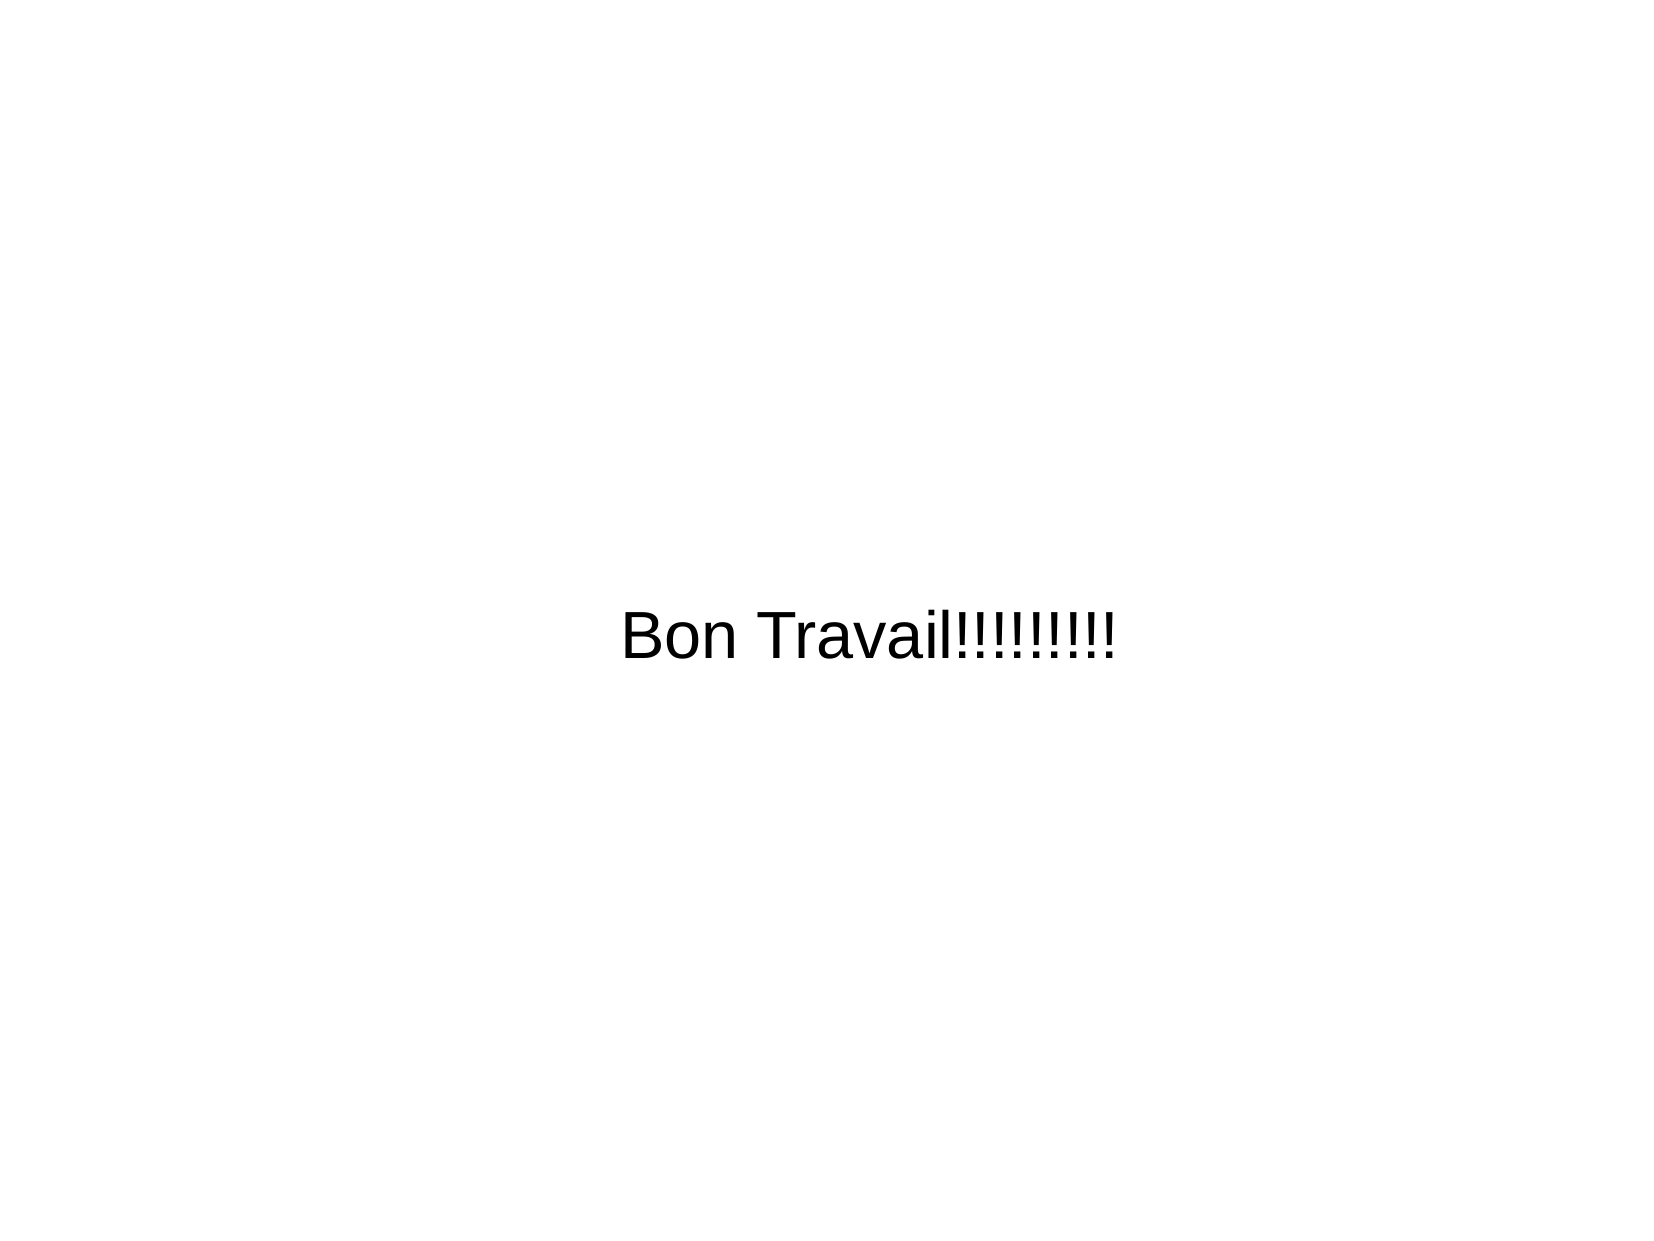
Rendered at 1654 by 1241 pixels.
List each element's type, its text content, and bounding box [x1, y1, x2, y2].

list Bon Travail!!!!!!!!! [106, 153, 1571, 1109]
